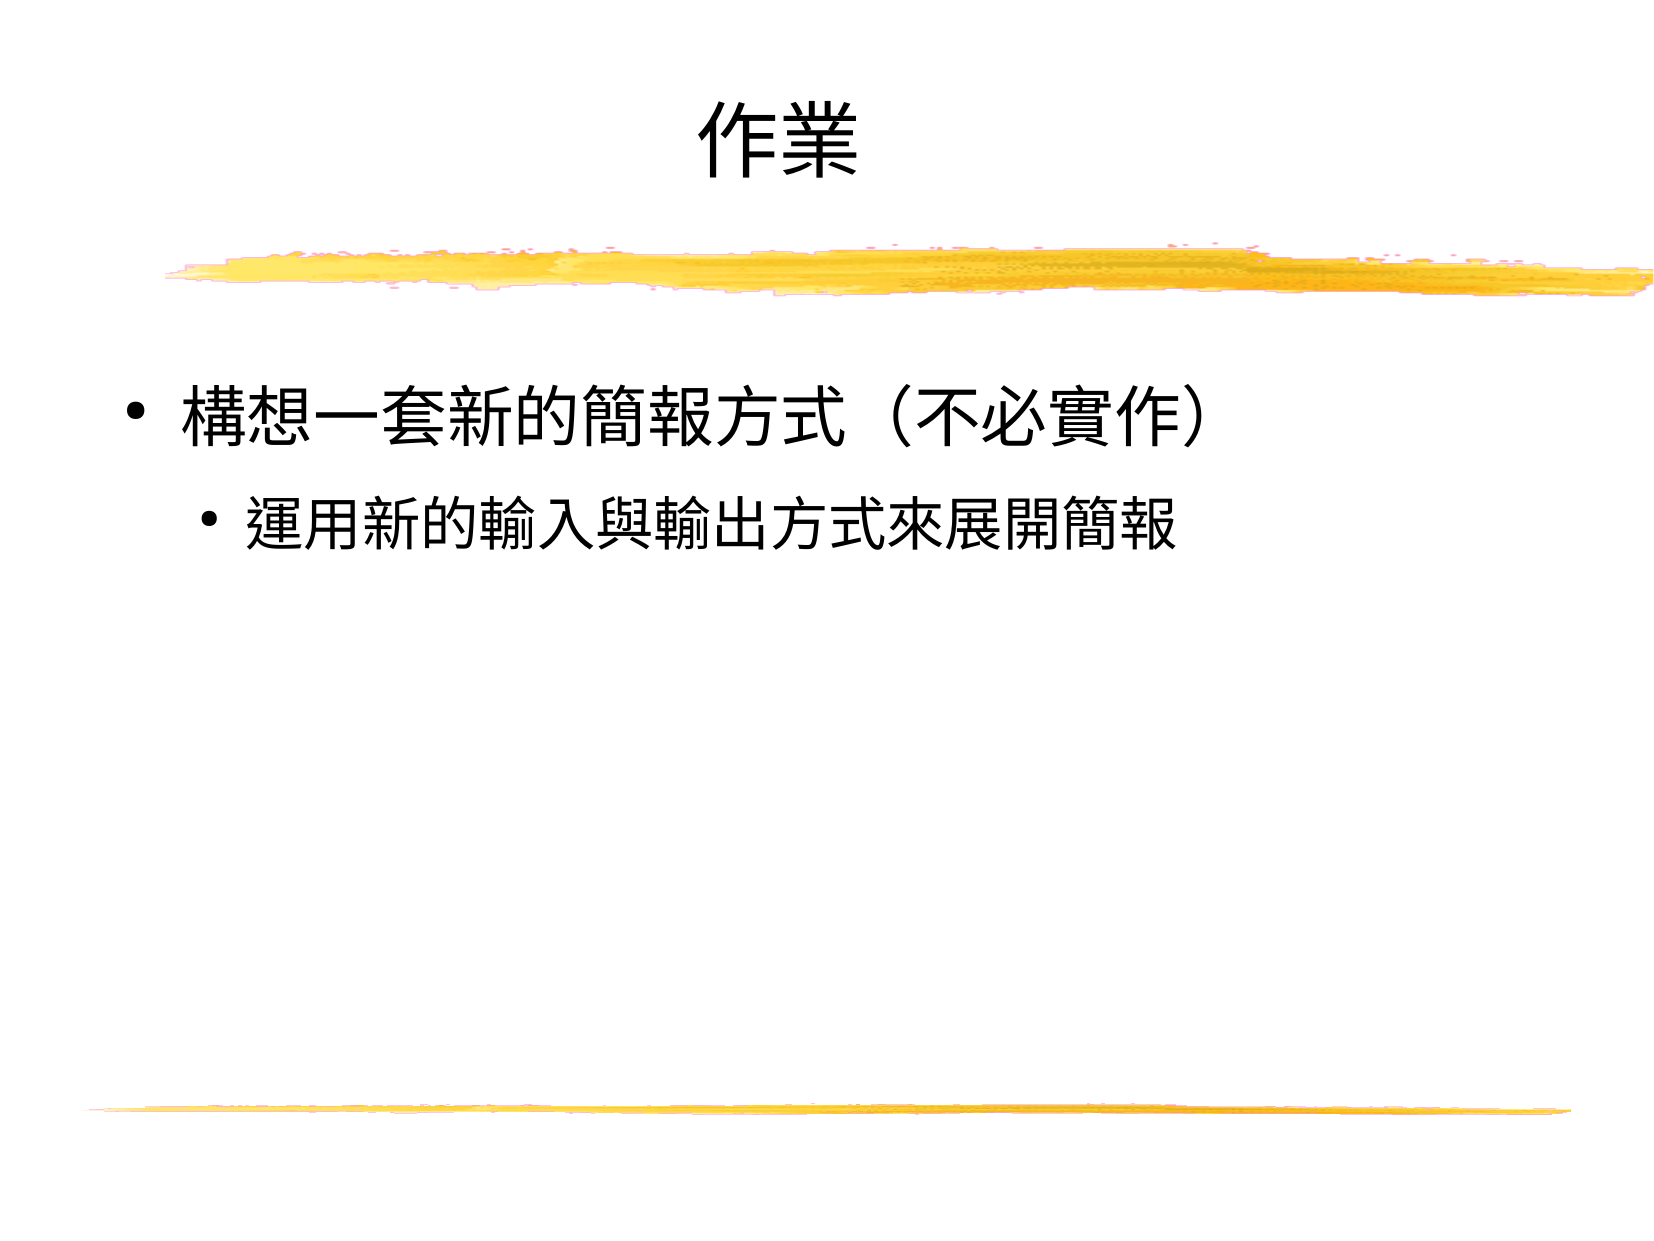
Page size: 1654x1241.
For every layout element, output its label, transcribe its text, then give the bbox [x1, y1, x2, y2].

list 構想一套新的簡報方式（不必實作） 運用新的輸入與輸出方式來展開簡報 [124, 358, 1530, 1103]
picture [165, 237, 1654, 308]
picture [82, 1102, 1571, 1117]
title 作業 [76, 28, 1482, 235]
